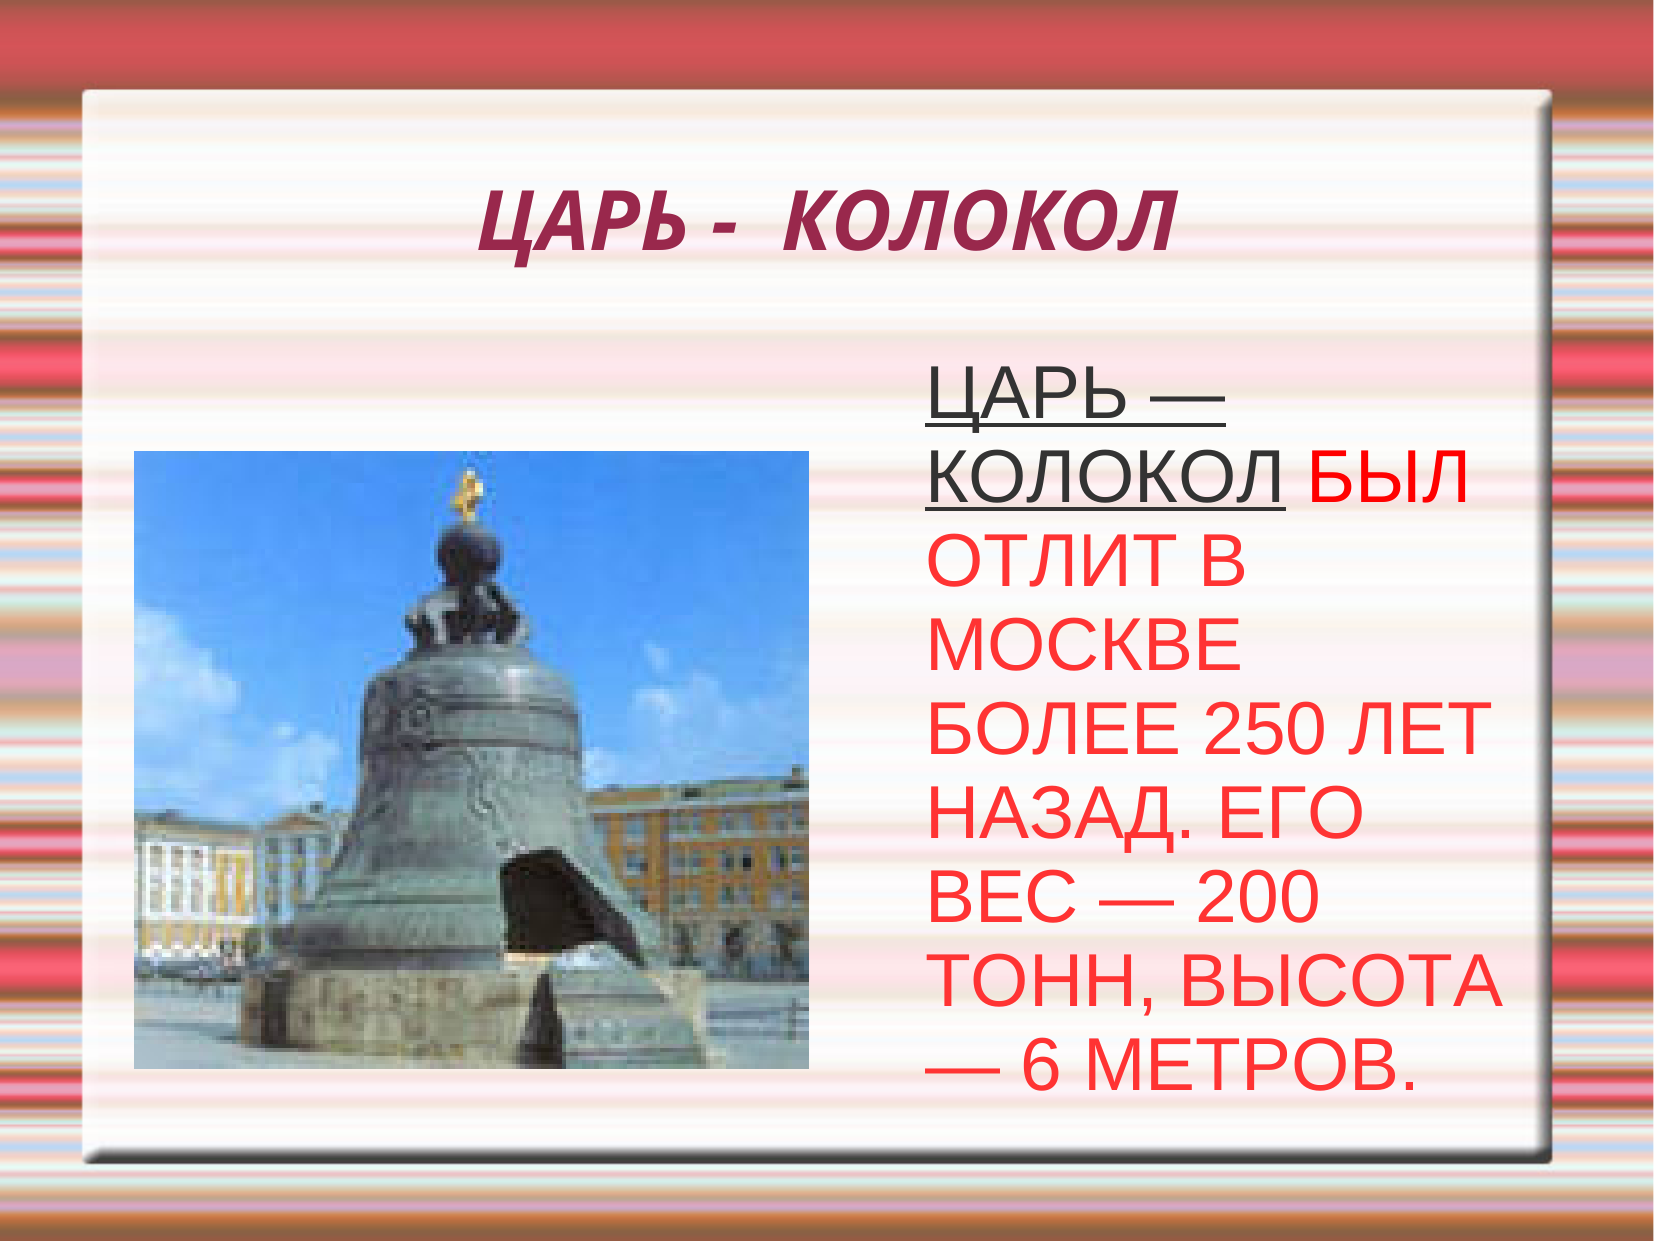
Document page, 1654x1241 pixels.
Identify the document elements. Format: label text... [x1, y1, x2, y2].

title ЦАРЬ - КОЛОКОЛ [121, 114, 1534, 322]
list ЦАРЬ — КОЛОКОЛ БЫЛ ОТЛИТ В МОСКВЕ БОЛЕЕ 250 ЛЕТ НАЗАД. ЕГО ВЕС — 200 ТОНН, ВЫСОТА — 6 МЕТРОВ. [842, 350, 1517, 1219]
picture [0, 0, 1654, 1241]
